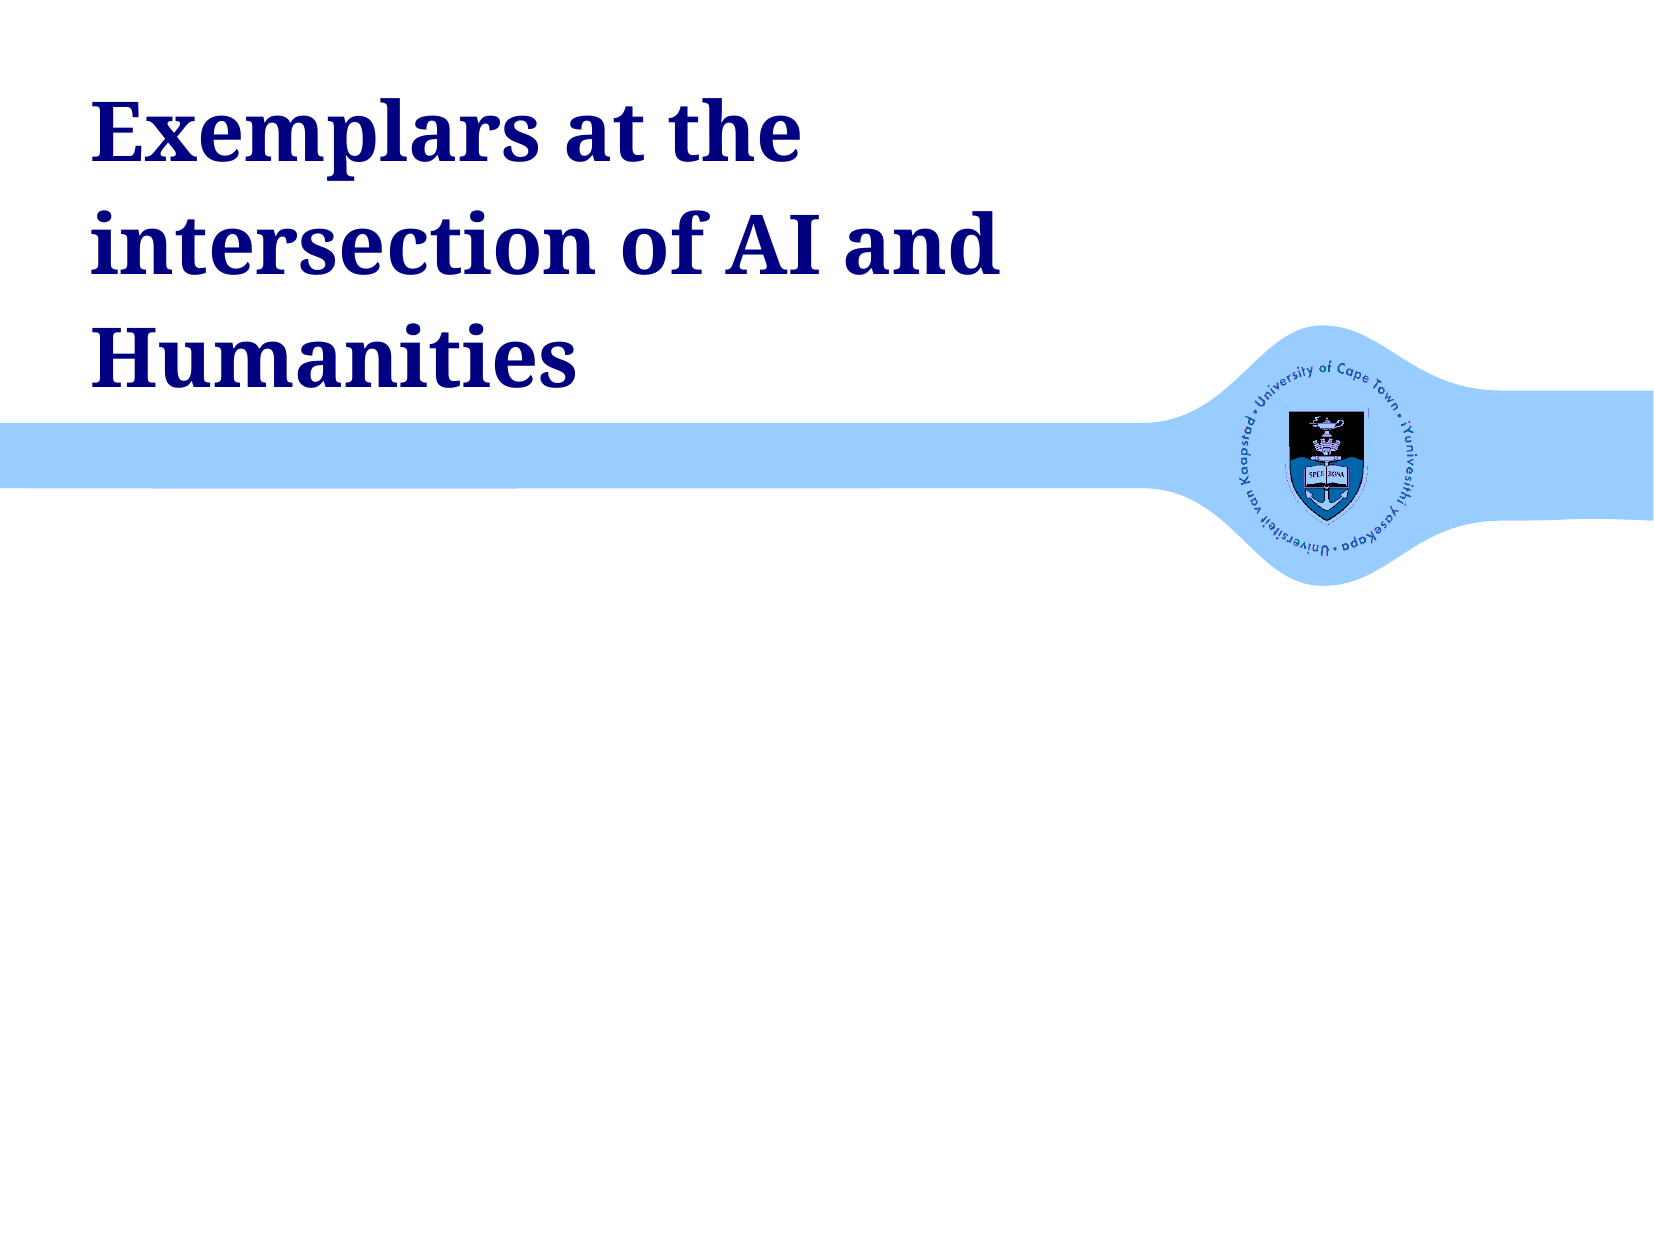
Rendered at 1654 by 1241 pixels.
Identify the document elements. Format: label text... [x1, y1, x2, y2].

title Exemplars at the intersection of AI and Humanities [90, 97, 1152, 387]
picture [1199, 336, 1440, 581]
